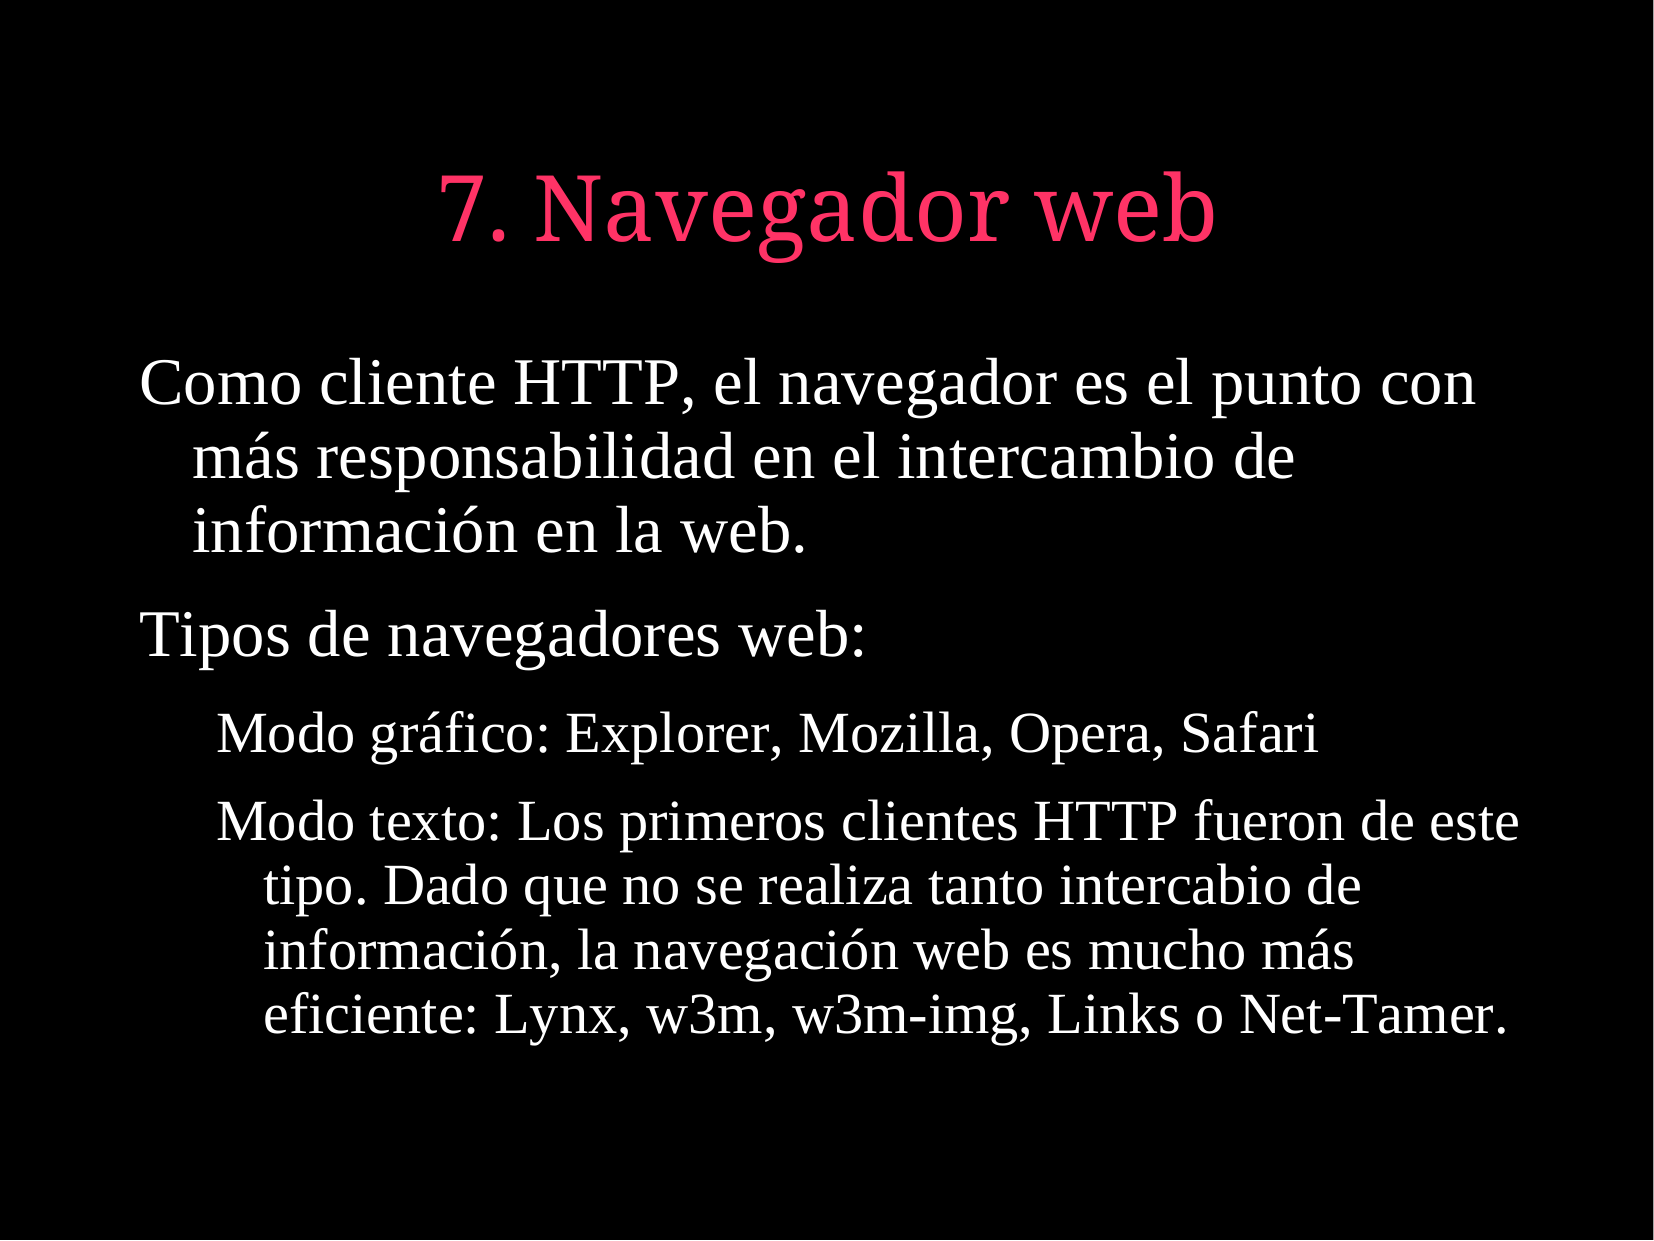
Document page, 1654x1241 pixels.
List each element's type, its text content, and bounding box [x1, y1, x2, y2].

list Como cliente HTTP, el navegador es el punto con más responsabilidad en el intercambio de información en la web. Tipos de navegadores web: Modo gráfico: Explorer, Mozilla, Opera, Safari Modo texto: Los primeros clientes HTTP fueron de este tipo. Dado que no se realiza tanto intercabio de información, la navegación web es mucho más eficiente: Lynx, w3m, w3m-img, Links o Net-Tamer. [121, 344, 1534, 1127]
title 7. Navegador web [121, 102, 1534, 311]
